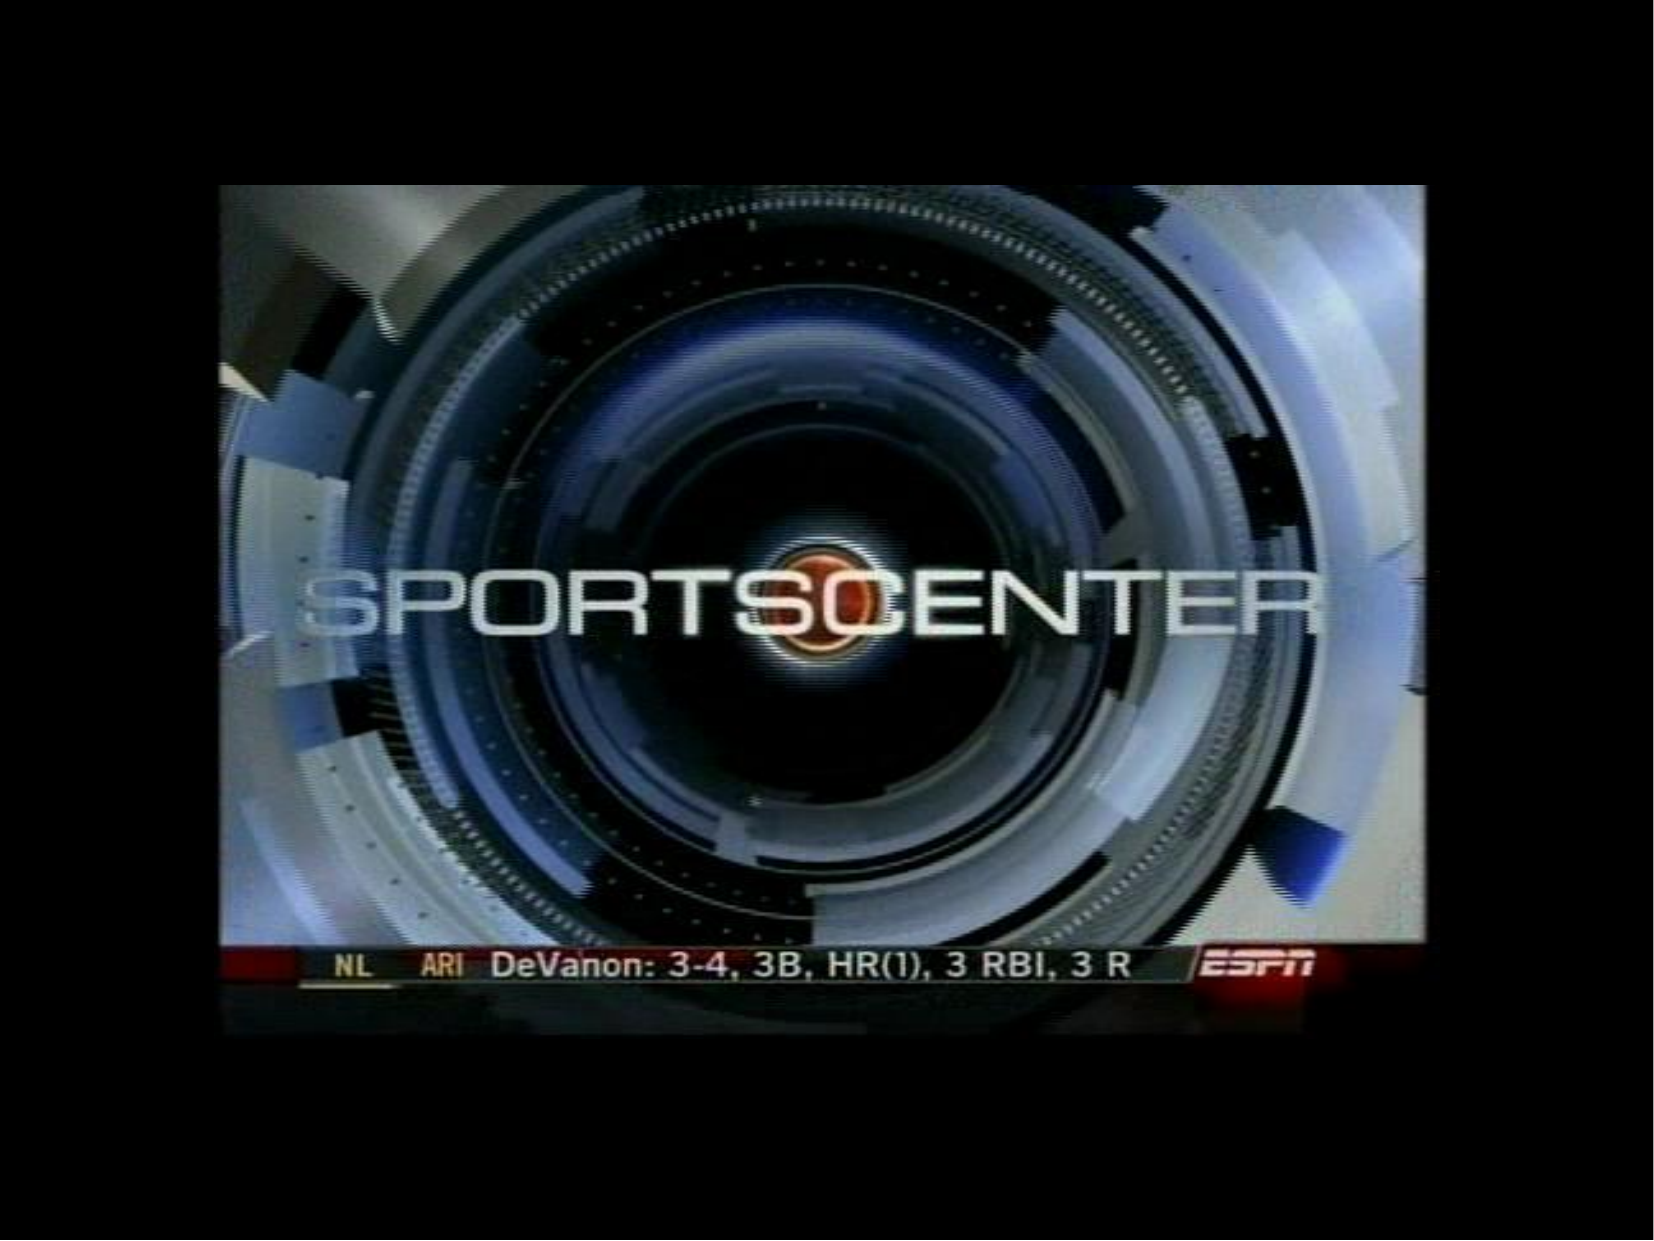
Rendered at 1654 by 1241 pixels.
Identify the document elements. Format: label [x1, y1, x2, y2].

picture [214, 185, 1440, 1039]
